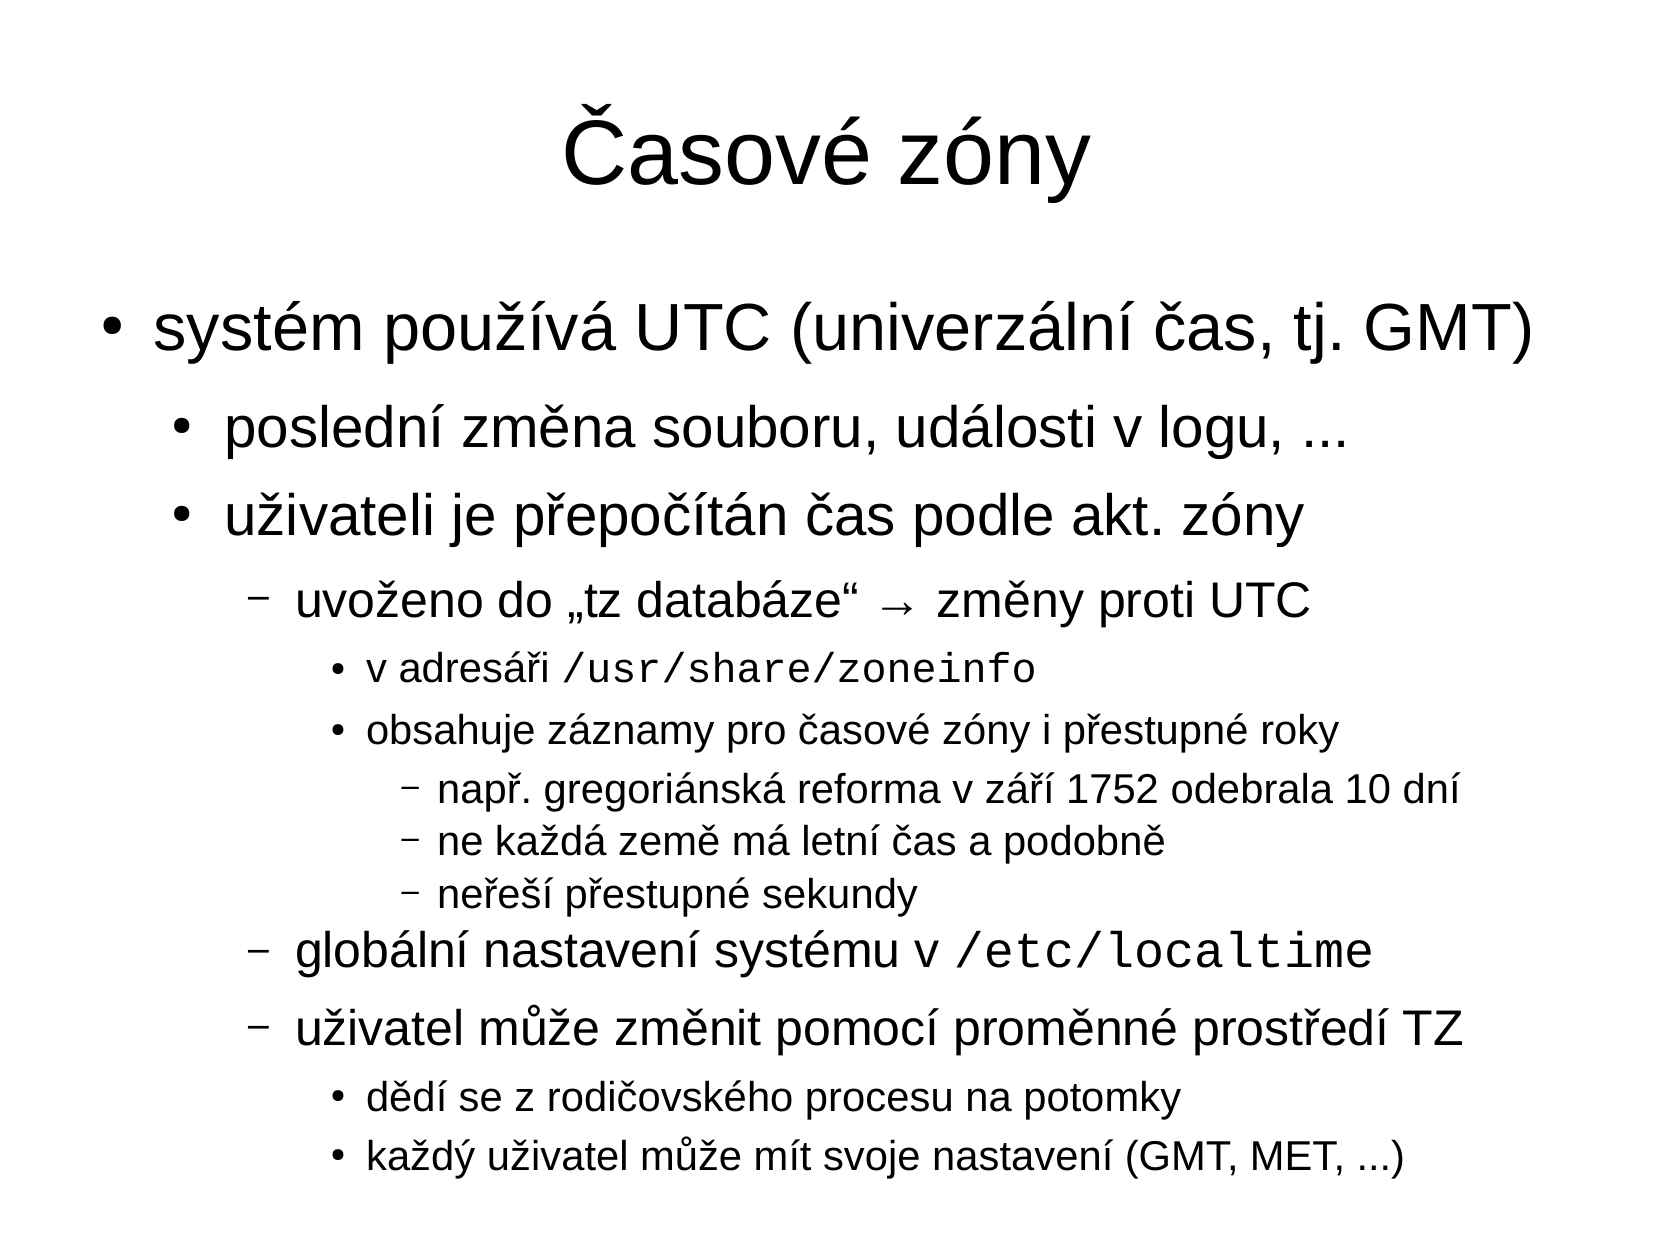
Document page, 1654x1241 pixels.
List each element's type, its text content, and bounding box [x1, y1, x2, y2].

list systém používá UTC (univerzální čas, tj. GMT) poslední změna souboru, události v logu, ... uživateli je přepočítán čas podle akt. zóny uvoženo do „tz databáze“ → změny proti UTC v adresáři /usr/share/zoneinfo obsahuje záznamy pro časové zóny i přestupné roky např. gregoriánská reforma v září 1752 odebrala 10 dní ne každá země má letní čas a podobně neřeší přestupné sekundy globální nastavení systému v /etc/localtime uživatel může změnit pomocí proměnné prostředí TZ dědí se z rodičovského procesu na potomky každý uživatel může mít svoje nastavení (GMT, MET, ...) [82, 290, 1571, 1179]
title Časové zóny [82, 49, 1571, 257]
